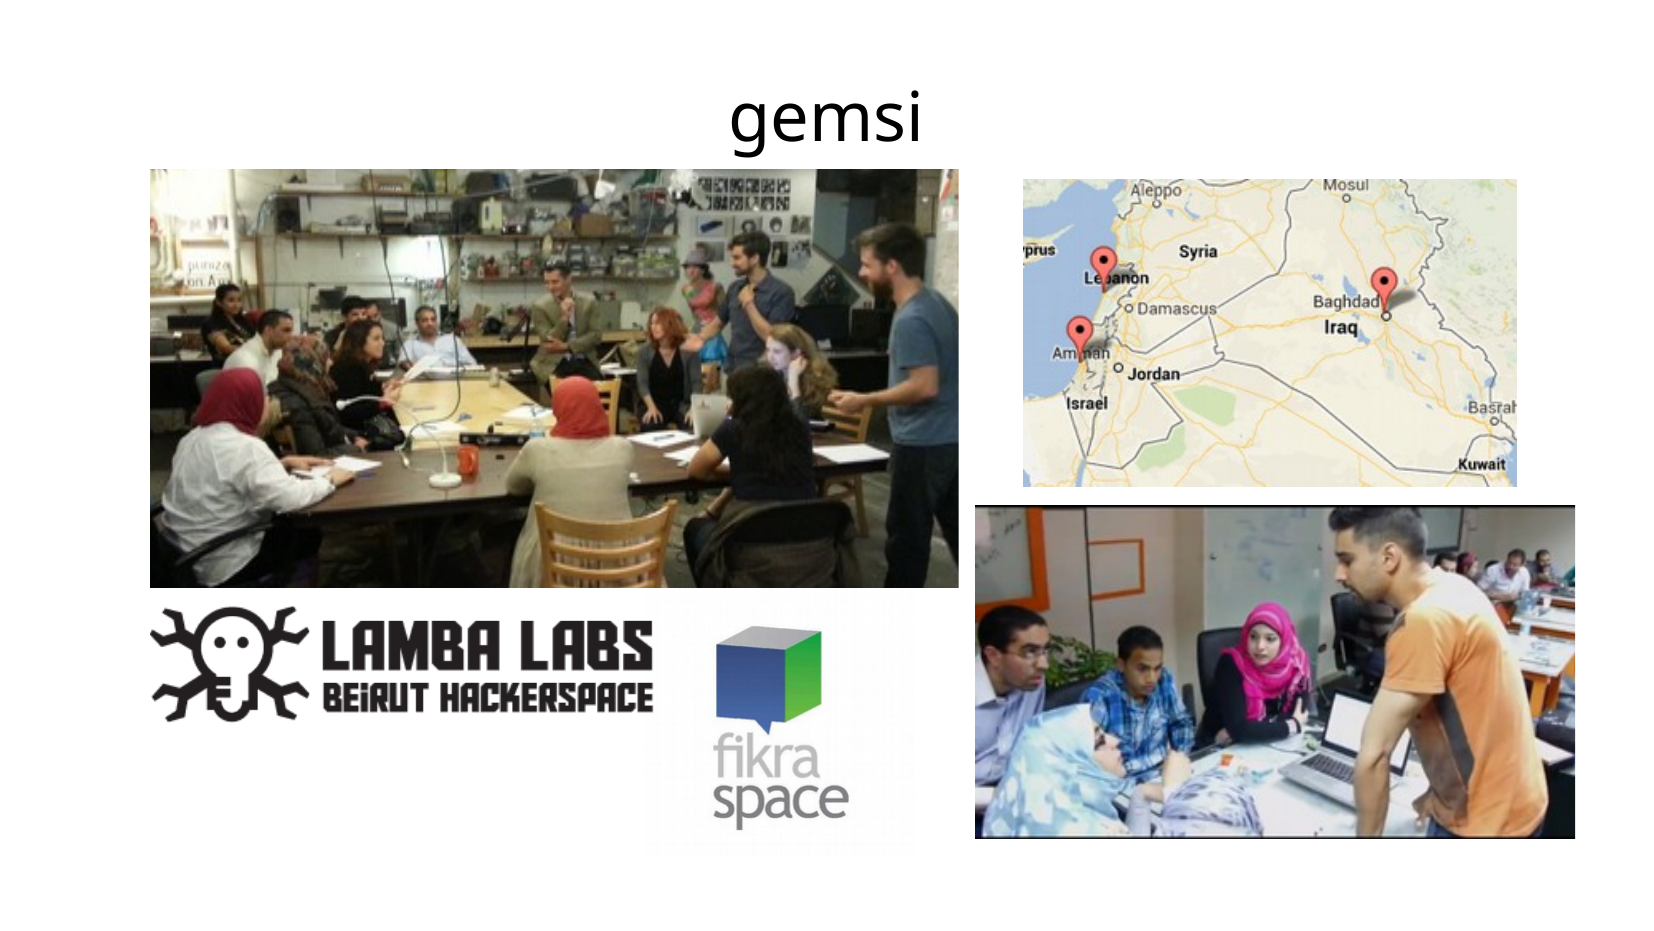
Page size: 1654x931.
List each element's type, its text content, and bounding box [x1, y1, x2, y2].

picture [975, 505, 1576, 839]
title gemsi [82, 37, 1571, 193]
picture [1023, 179, 1517, 487]
picture [150, 169, 959, 858]
